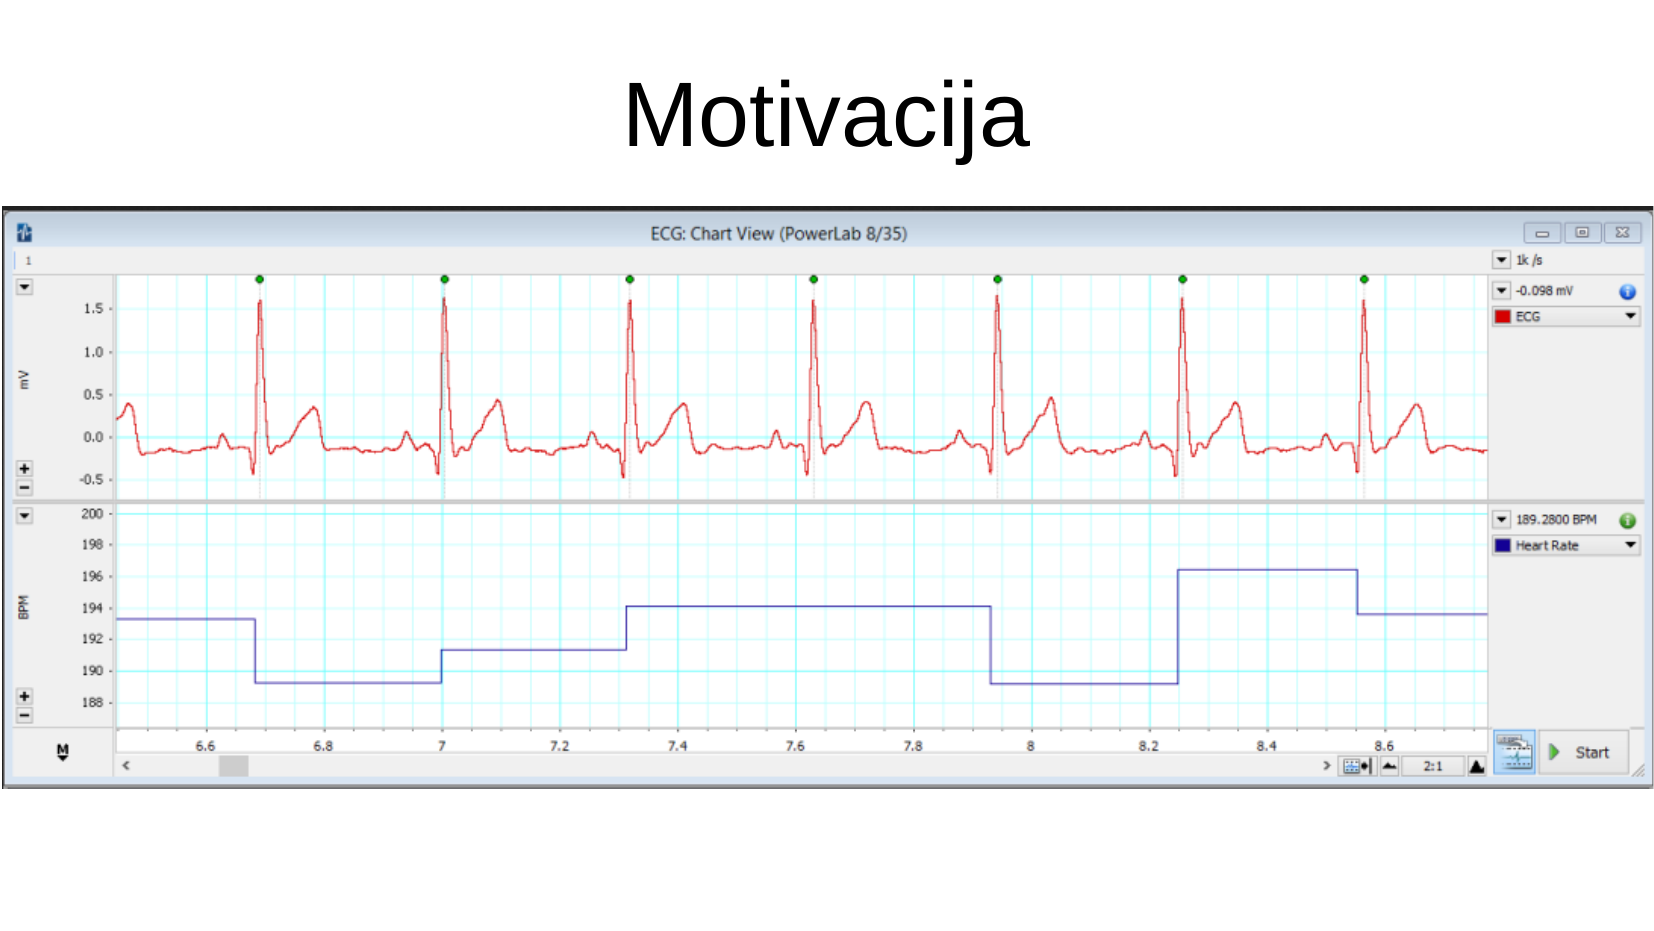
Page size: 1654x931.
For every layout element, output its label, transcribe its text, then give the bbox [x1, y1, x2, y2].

title Motivacija [82, 37, 1571, 193]
picture [2, 206, 1654, 790]
